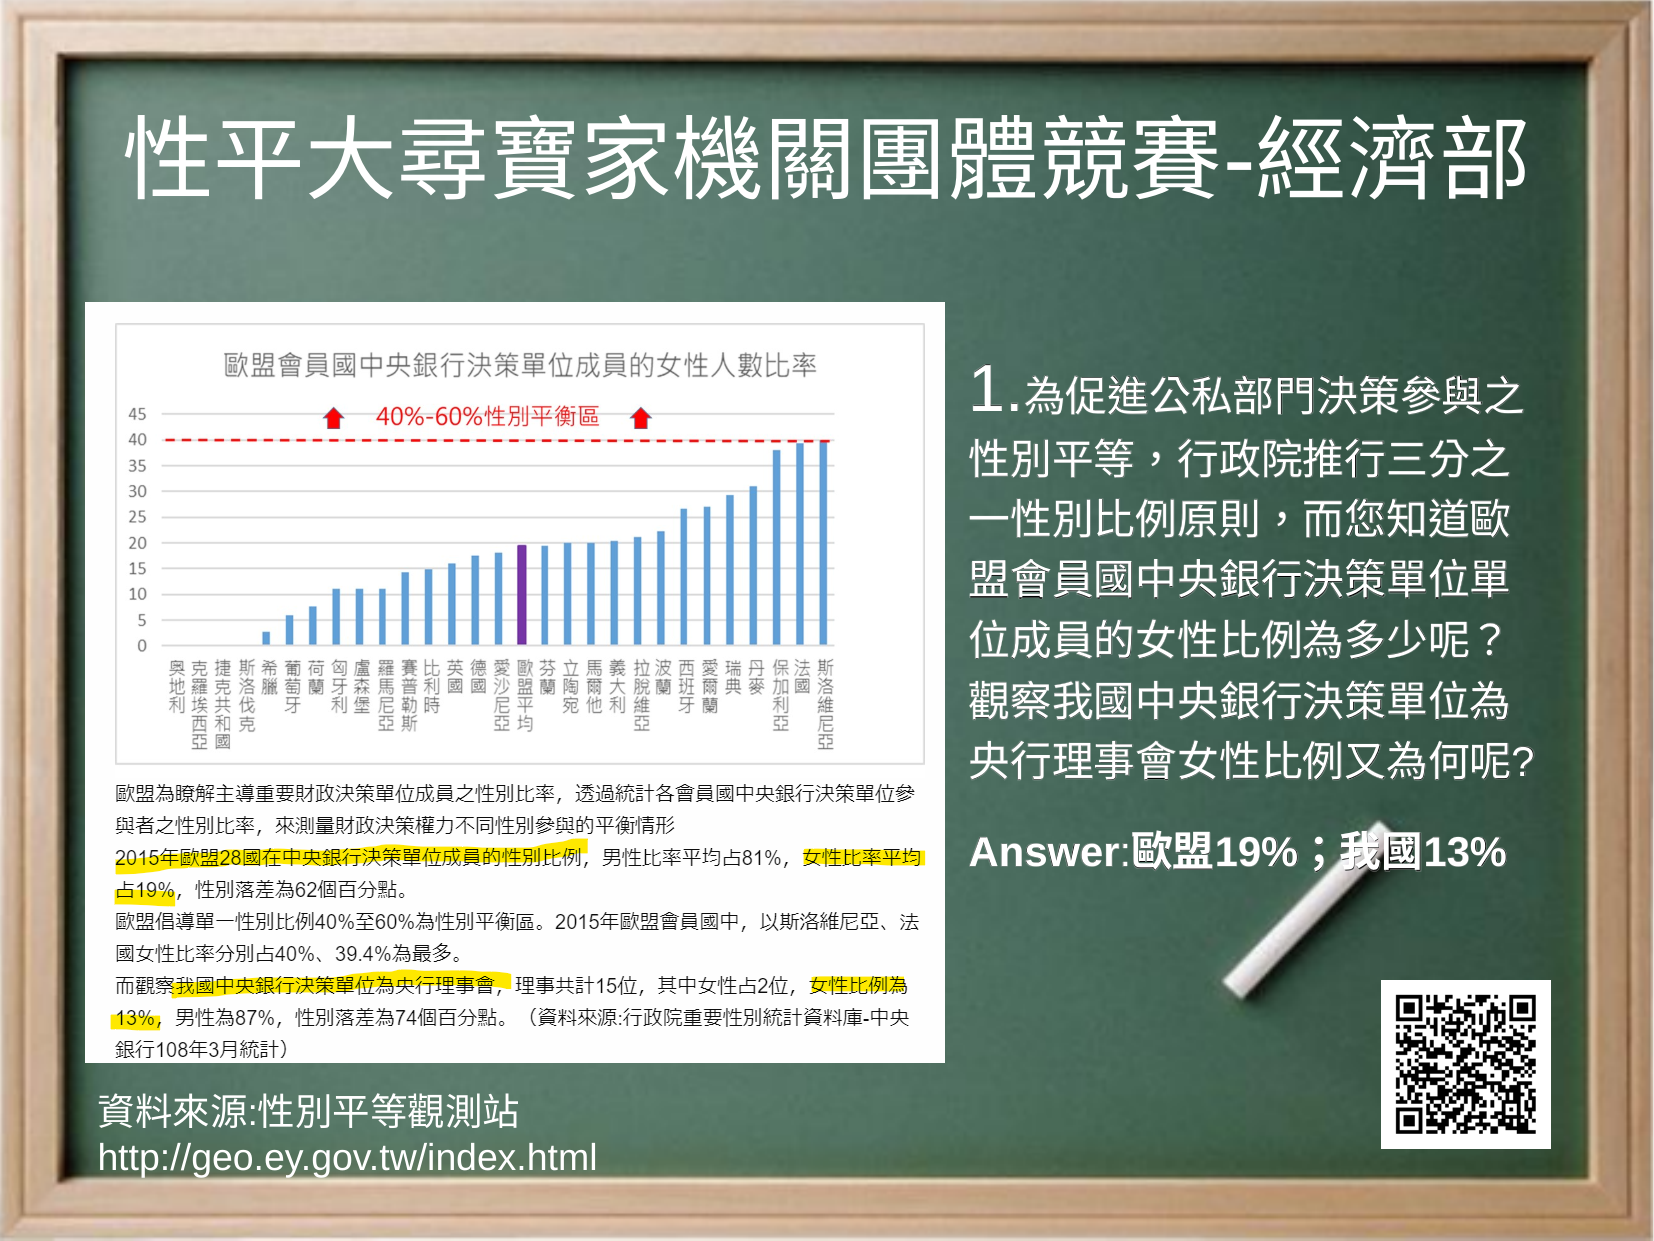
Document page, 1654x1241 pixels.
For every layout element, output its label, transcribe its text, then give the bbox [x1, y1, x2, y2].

picture [0, 0, 1654, 1241]
text_box 資料來源:性別平等觀測站 http://geo.ey.gov.tw/index.html [82, 1074, 863, 1179]
list 1.為促進公私部門決策參與之性別平等，行政院推行三分之一性別比例原則，而您知道歐盟會員國中央銀行決策單位單位成員的女性比例為多少呢？觀察我國中央銀行決策單位為央行理事會女性比例又為何呢? Answer:歐盟19%；我國13% [826, 350, 1554, 1170]
title 性平大尋寶家機關團體競賽-經濟部 [82, 42, 1571, 264]
